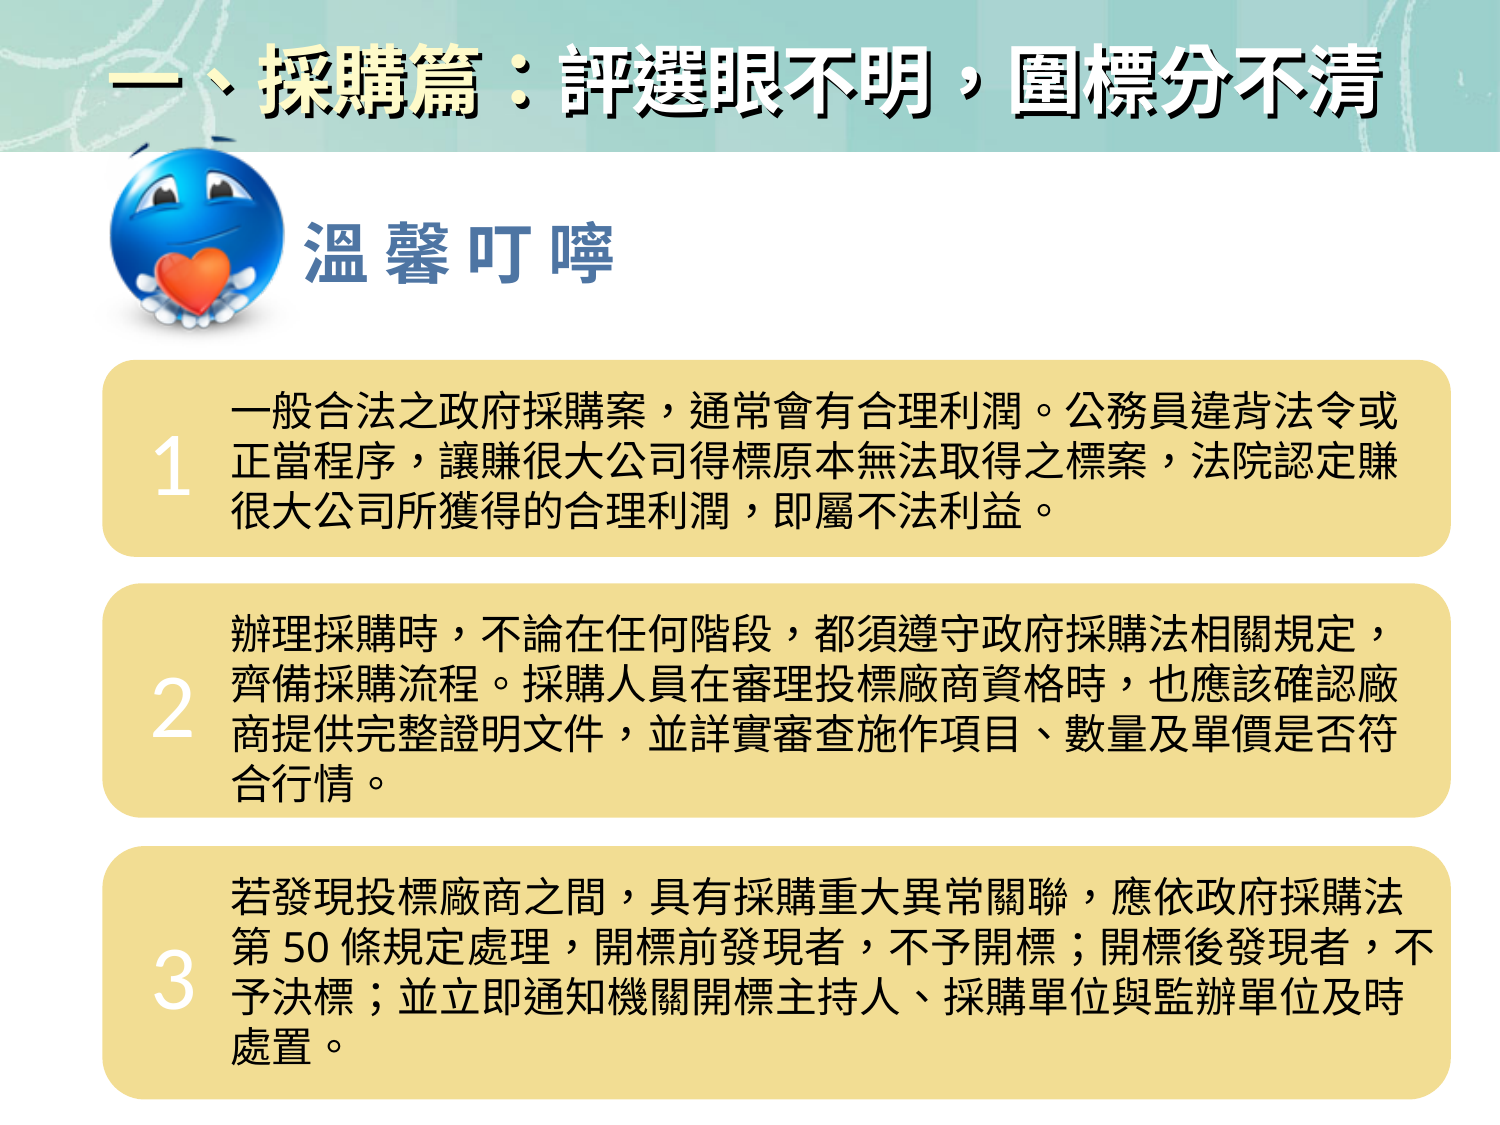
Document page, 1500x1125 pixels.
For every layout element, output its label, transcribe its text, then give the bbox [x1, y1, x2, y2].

text_box 一般合法之政府採購案，通常會有合理利潤。公務員違背法令或正當程序，讓賺很大公司得標原本無法取得之標案，法院認定賺很大公司所獲得的合理利潤，即屬不法利益。 [215, 377, 1451, 544]
text_box 3 [102, 846, 1444, 1100]
text_box 若發現投標廠商之間，具有採購重大異常關聯，應依政府採購法第50條規定處理，開標前發現者，不予開標；開標後發現者，不予決標；並立即通知機關開標主持人、採購單位與監辦單位及時處置。 [215, 863, 1451, 1081]
text_box 2 [102, 583, 1444, 818]
text_box 溫 馨 叮 嚀 [287, 204, 638, 301]
text_box [0, 152, 1500, 1125]
picture [82, 128, 310, 356]
text_box 一、採購篇：評選眼不明，圍標分不清 [91, 25, 1409, 132]
text_box 1 [102, 359, 1447, 557]
text_box 辦理採購時，不論在任何階段，都須遵守政府採購法相關規定，齊備採購流程。採購人員在審理投標廠商資格時，也應該確認廠商提供完整證明文件，並詳實審查施作項目、數量及單價是否符合行情。 [215, 600, 1451, 818]
